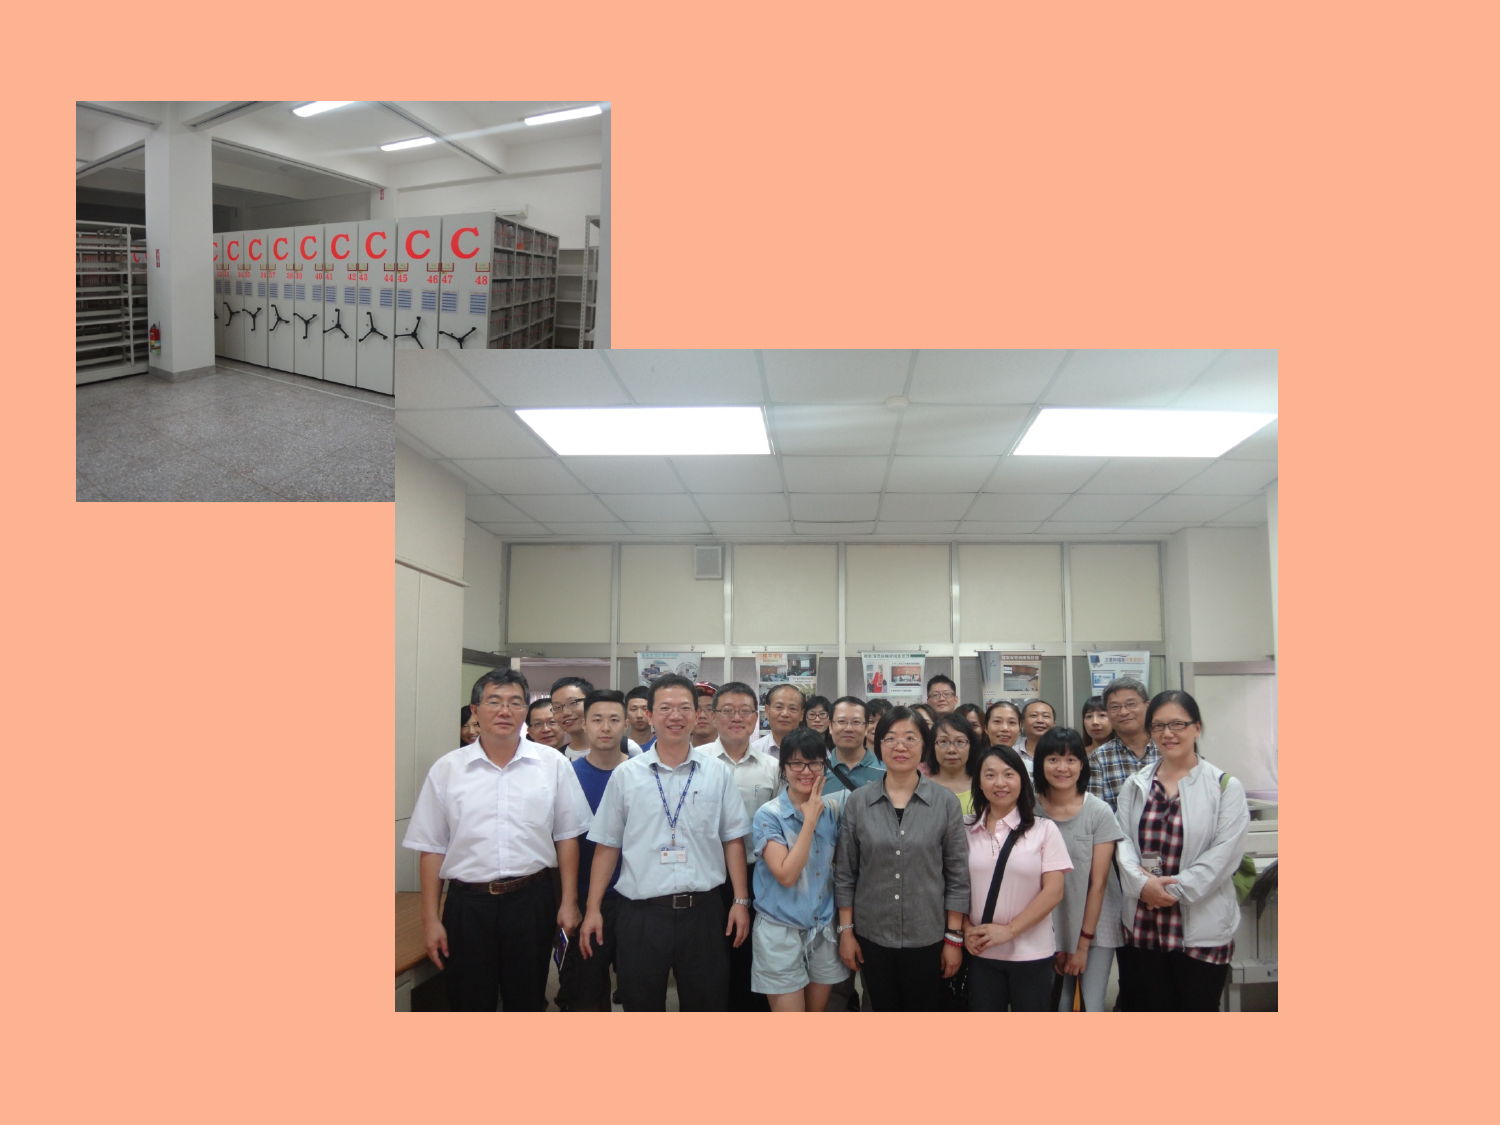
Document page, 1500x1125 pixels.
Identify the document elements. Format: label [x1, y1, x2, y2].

picture [76, 101, 1278, 1012]
